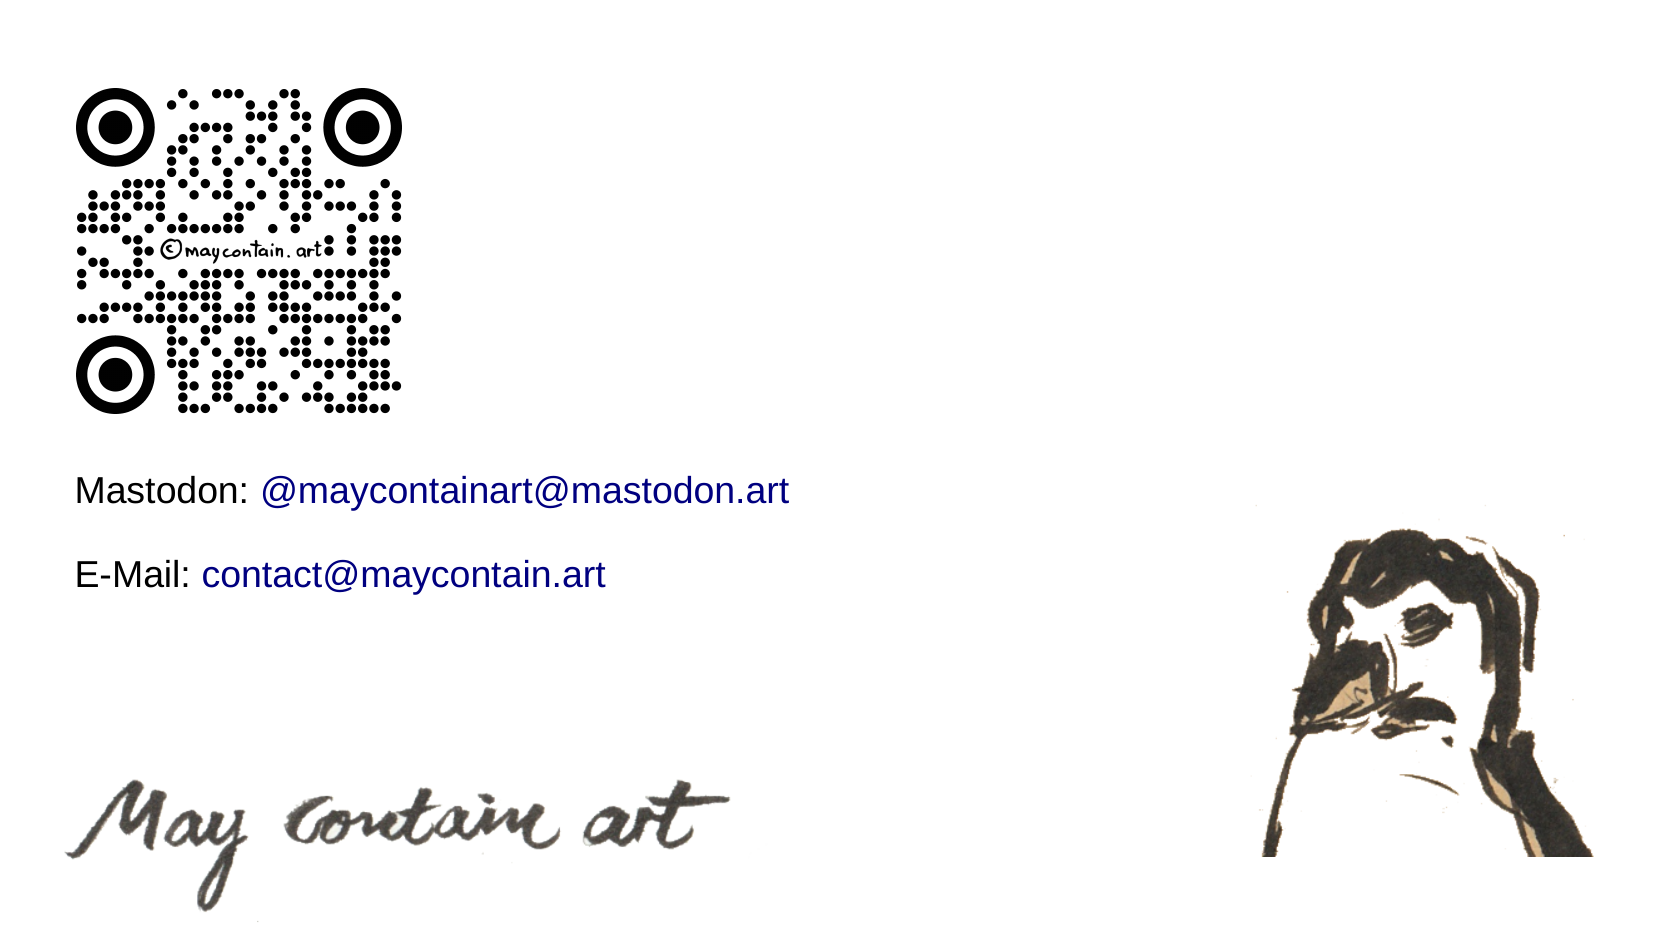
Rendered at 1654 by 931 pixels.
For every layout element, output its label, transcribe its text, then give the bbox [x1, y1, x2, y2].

picture [47, 717, 768, 931]
picture [1242, 495, 1595, 857]
text_box Mastodon: @maycontainart@mastodon.art E-Mail: contact@maycontain.art [59, 462, 806, 646]
picture [76, 88, 402, 414]
